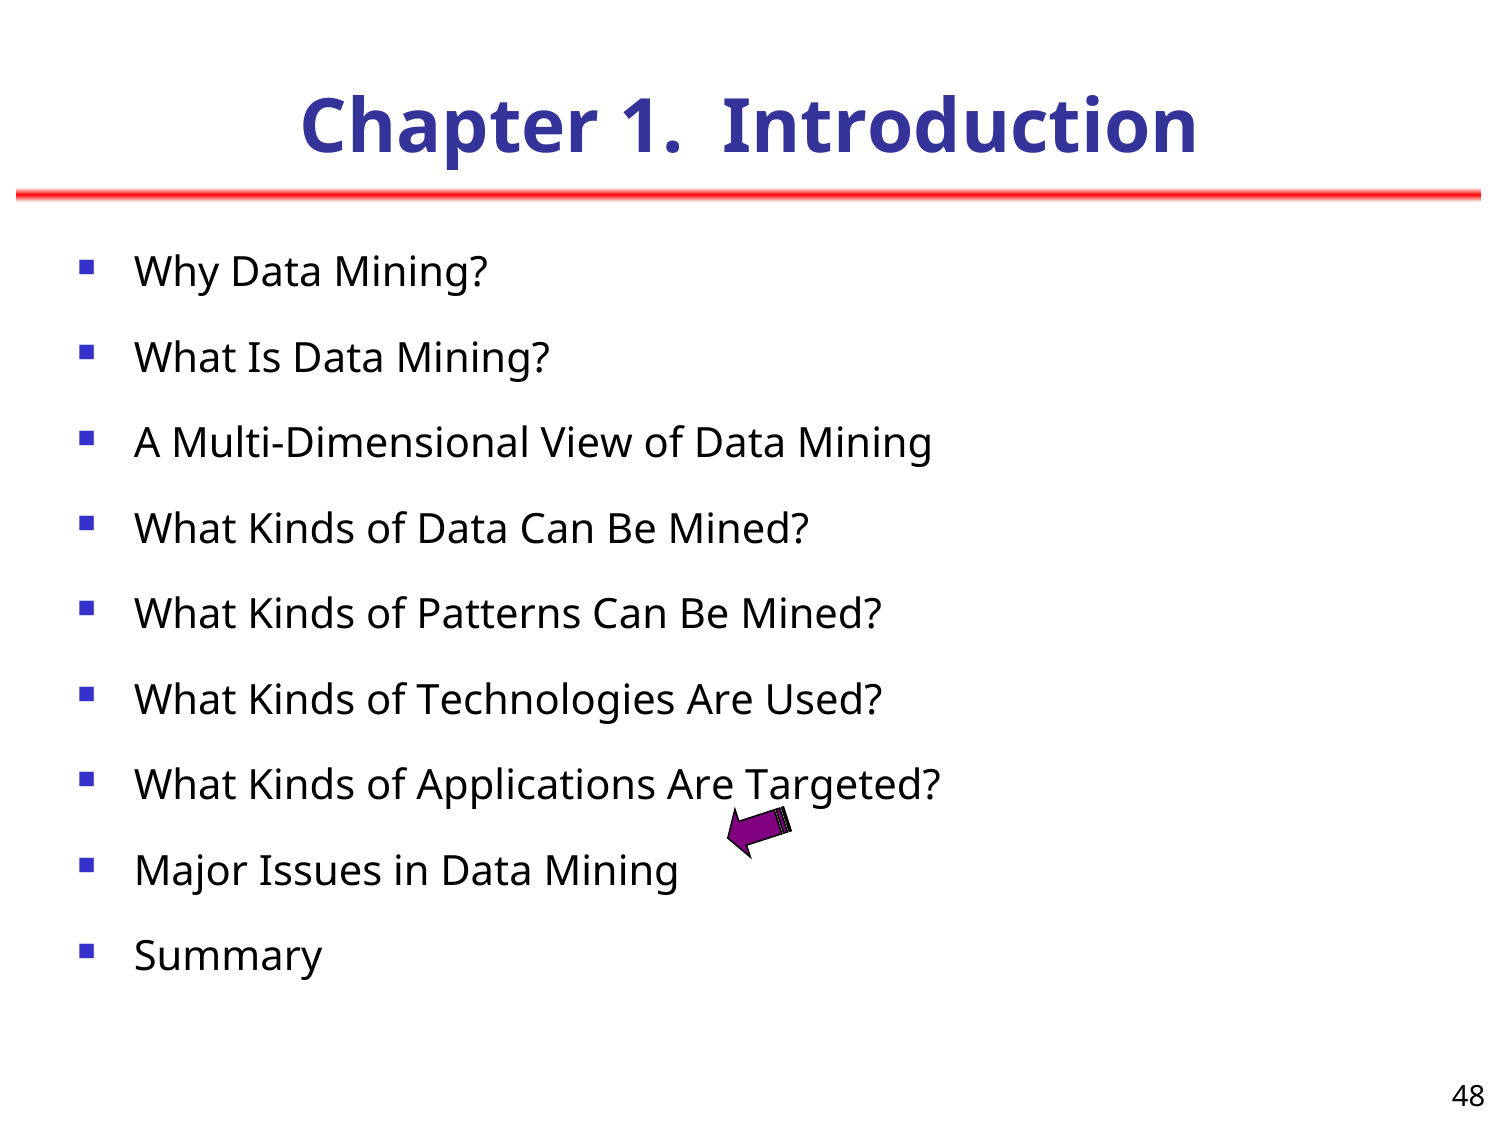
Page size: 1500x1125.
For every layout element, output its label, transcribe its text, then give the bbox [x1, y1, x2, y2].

text_box [727, 806, 792, 858]
title Chapter 1. Introduction [62, 37, 1438, 175]
list Why Data Mining? What Is Data Mining? A Multi-Dimensional View of Data Mining What Kinds of Data Can Be Mined? What Kinds of Patterns Can Be Mined? What Kinds of Technologies Are Used? What Kinds of Applications Are Targeted? Major Issues in Data Mining Summary [62, 212, 1413, 1075]
text_box <number> [1187, 1050, 1500, 1125]
